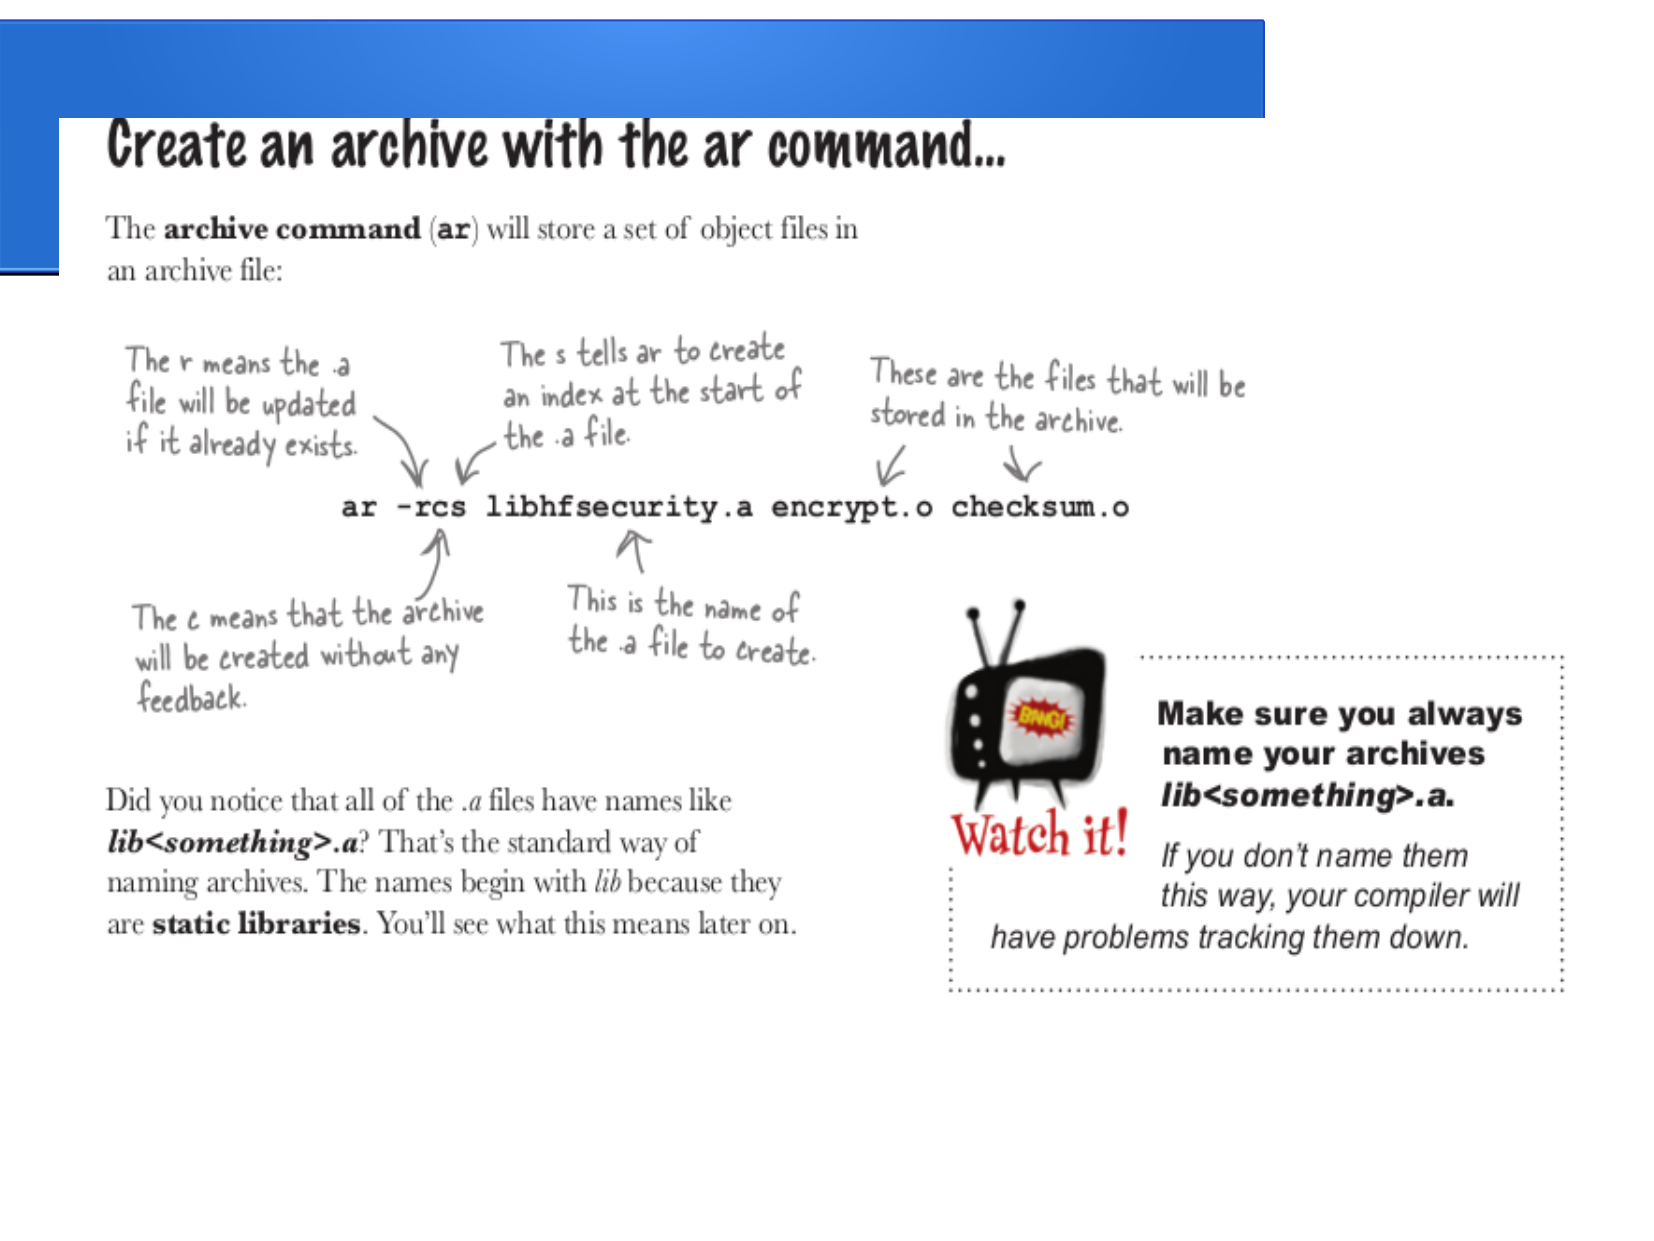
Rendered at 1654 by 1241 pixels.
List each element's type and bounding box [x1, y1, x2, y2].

picture [59, 118, 1595, 1028]
